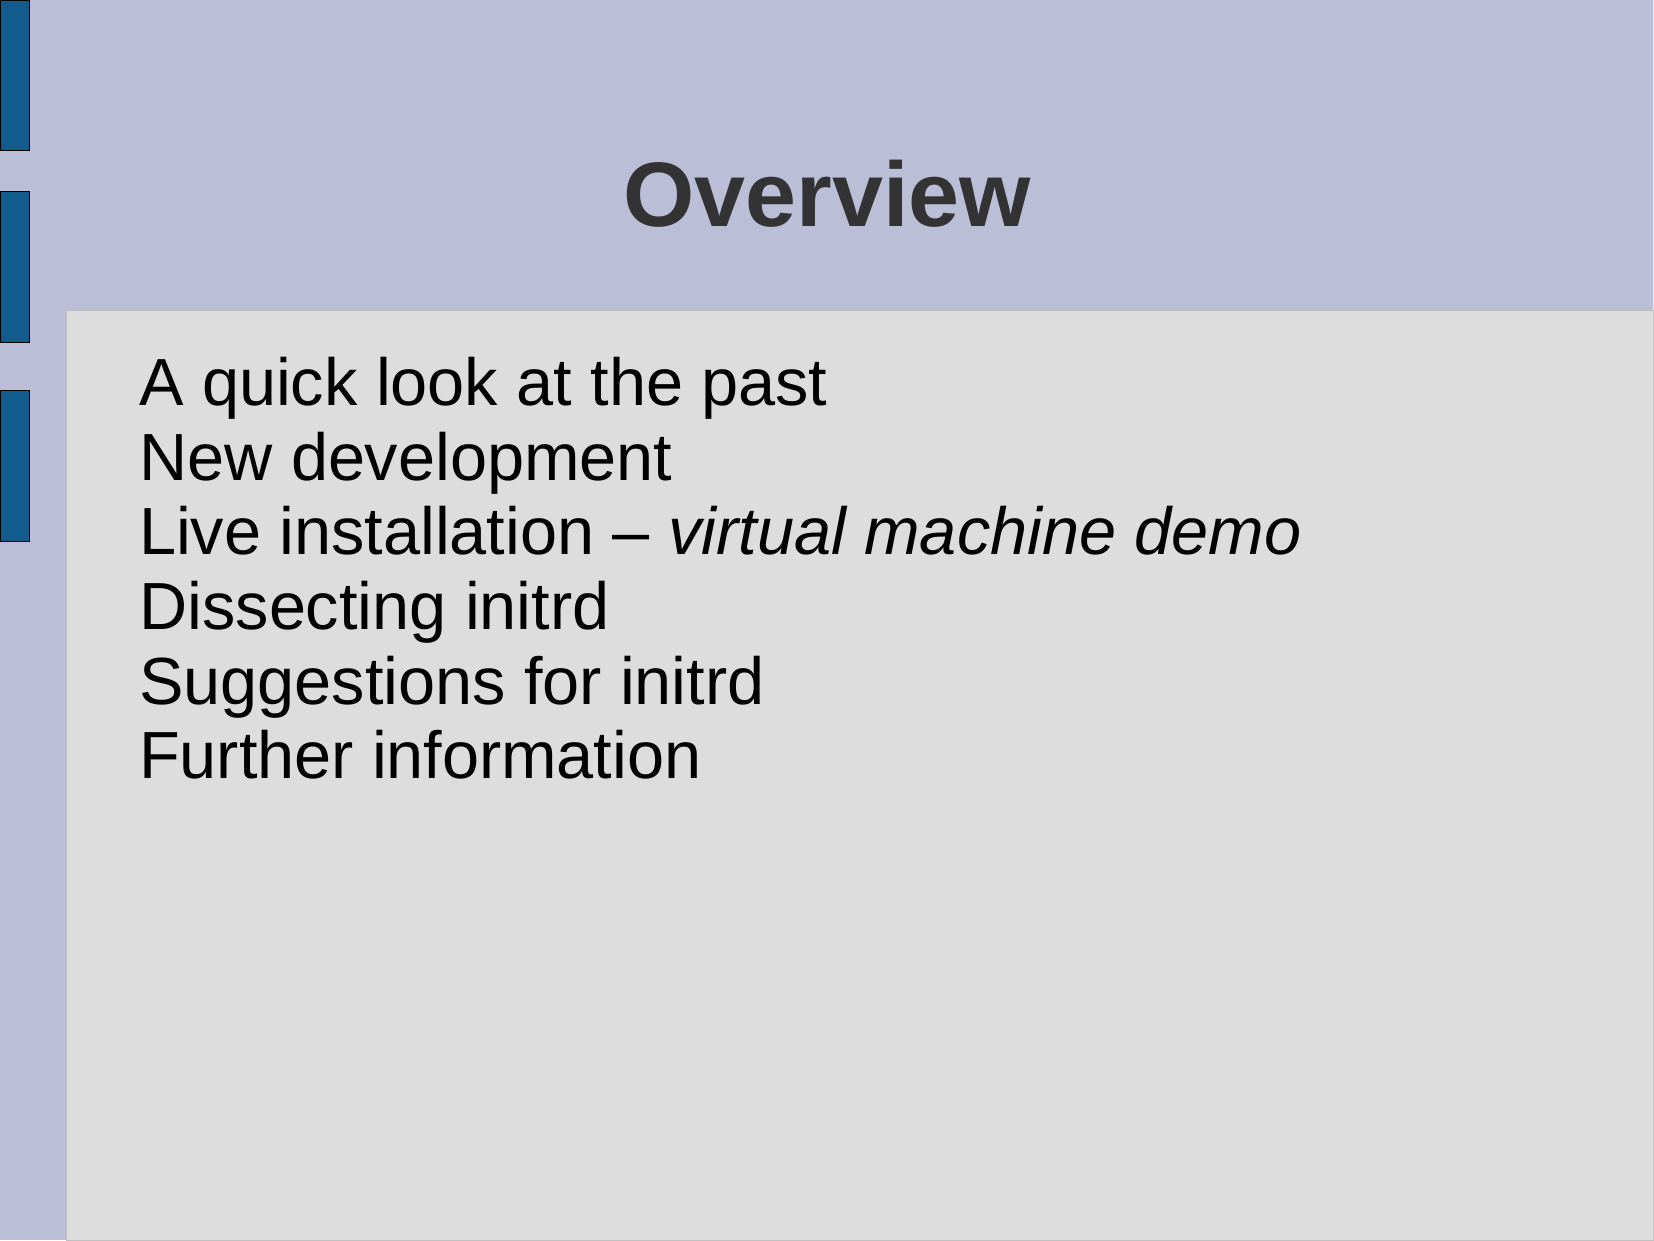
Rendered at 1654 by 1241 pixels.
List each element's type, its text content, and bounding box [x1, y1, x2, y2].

list A quick look at the past New development Live installation – virtual machine demo Dissecting initrd Suggestions for initrd Further information [121, 344, 1534, 1127]
title Overview [121, 91, 1534, 299]
